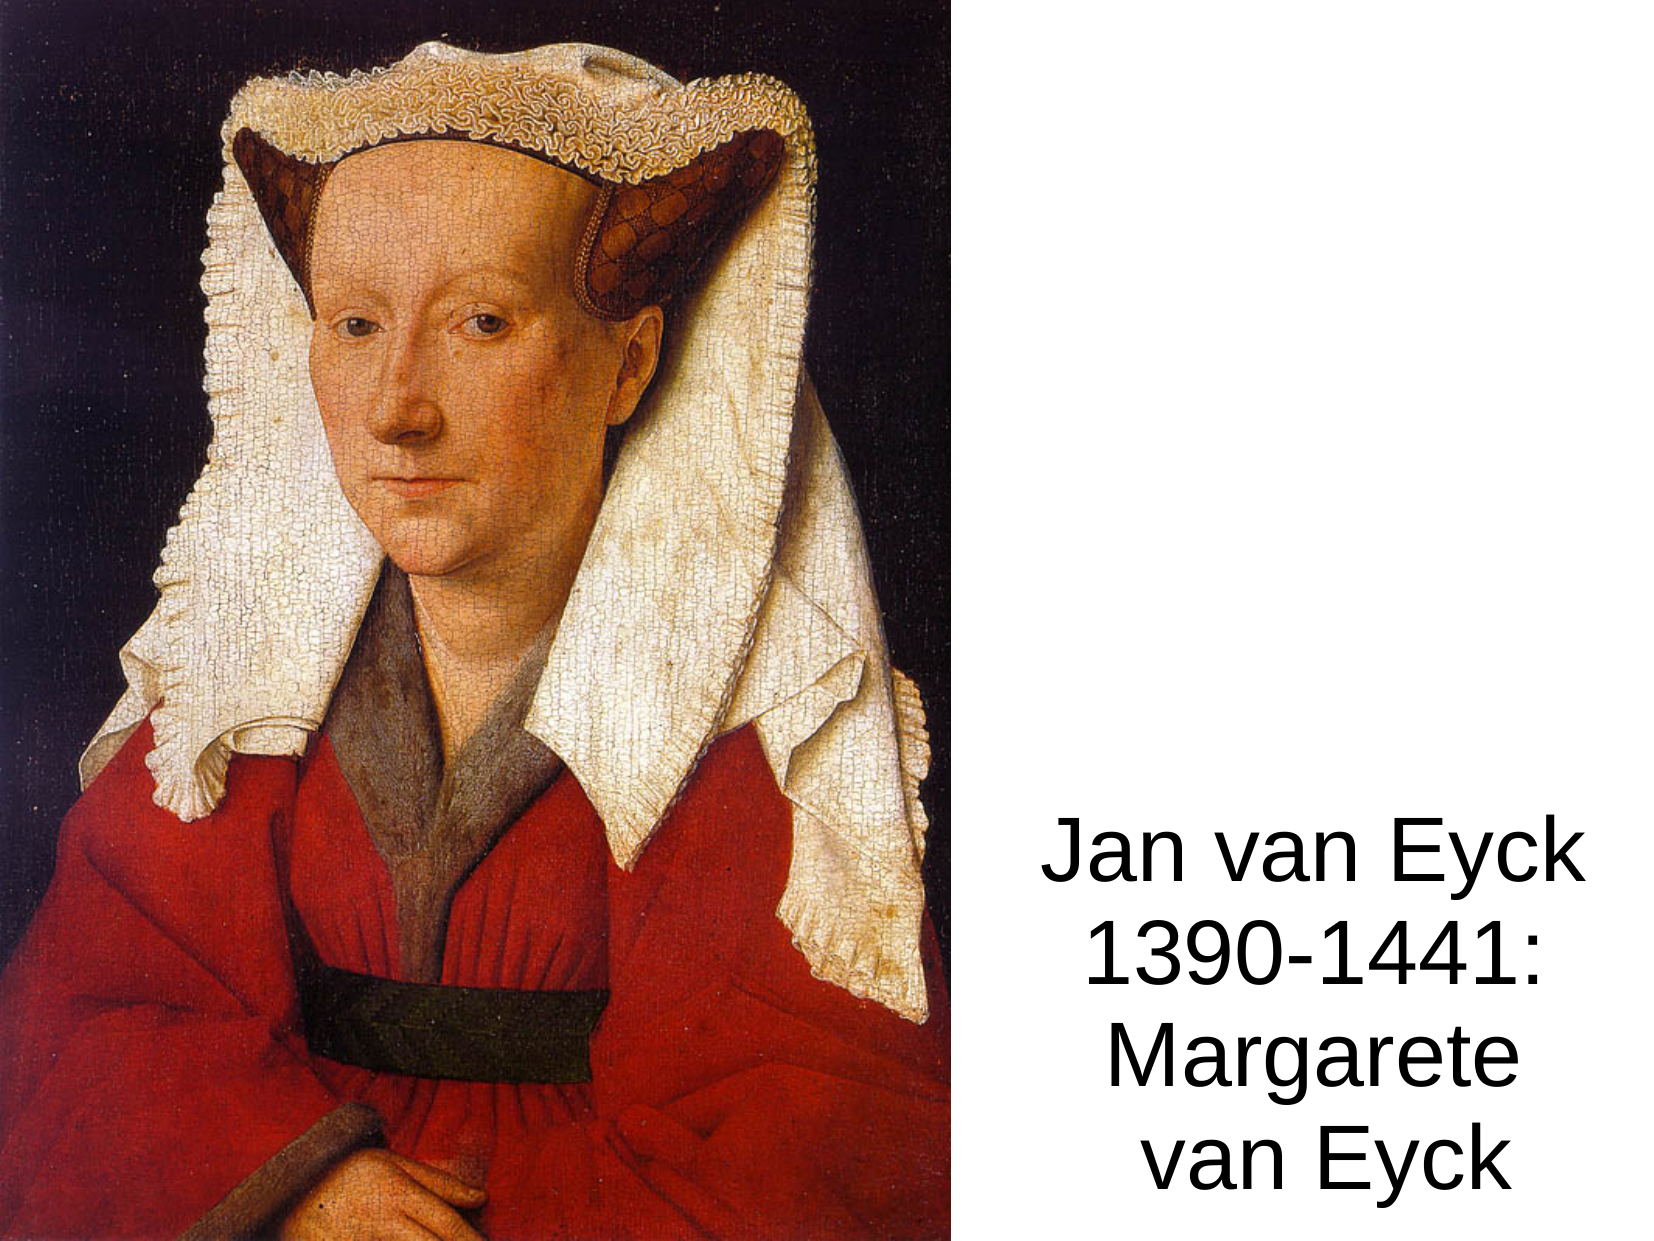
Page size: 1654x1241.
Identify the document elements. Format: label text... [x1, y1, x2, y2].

picture [0, 0, 951, 1241]
title Jan van Eyck 1390-1441: Margarete van Eyck [974, 738, 1654, 1241]
